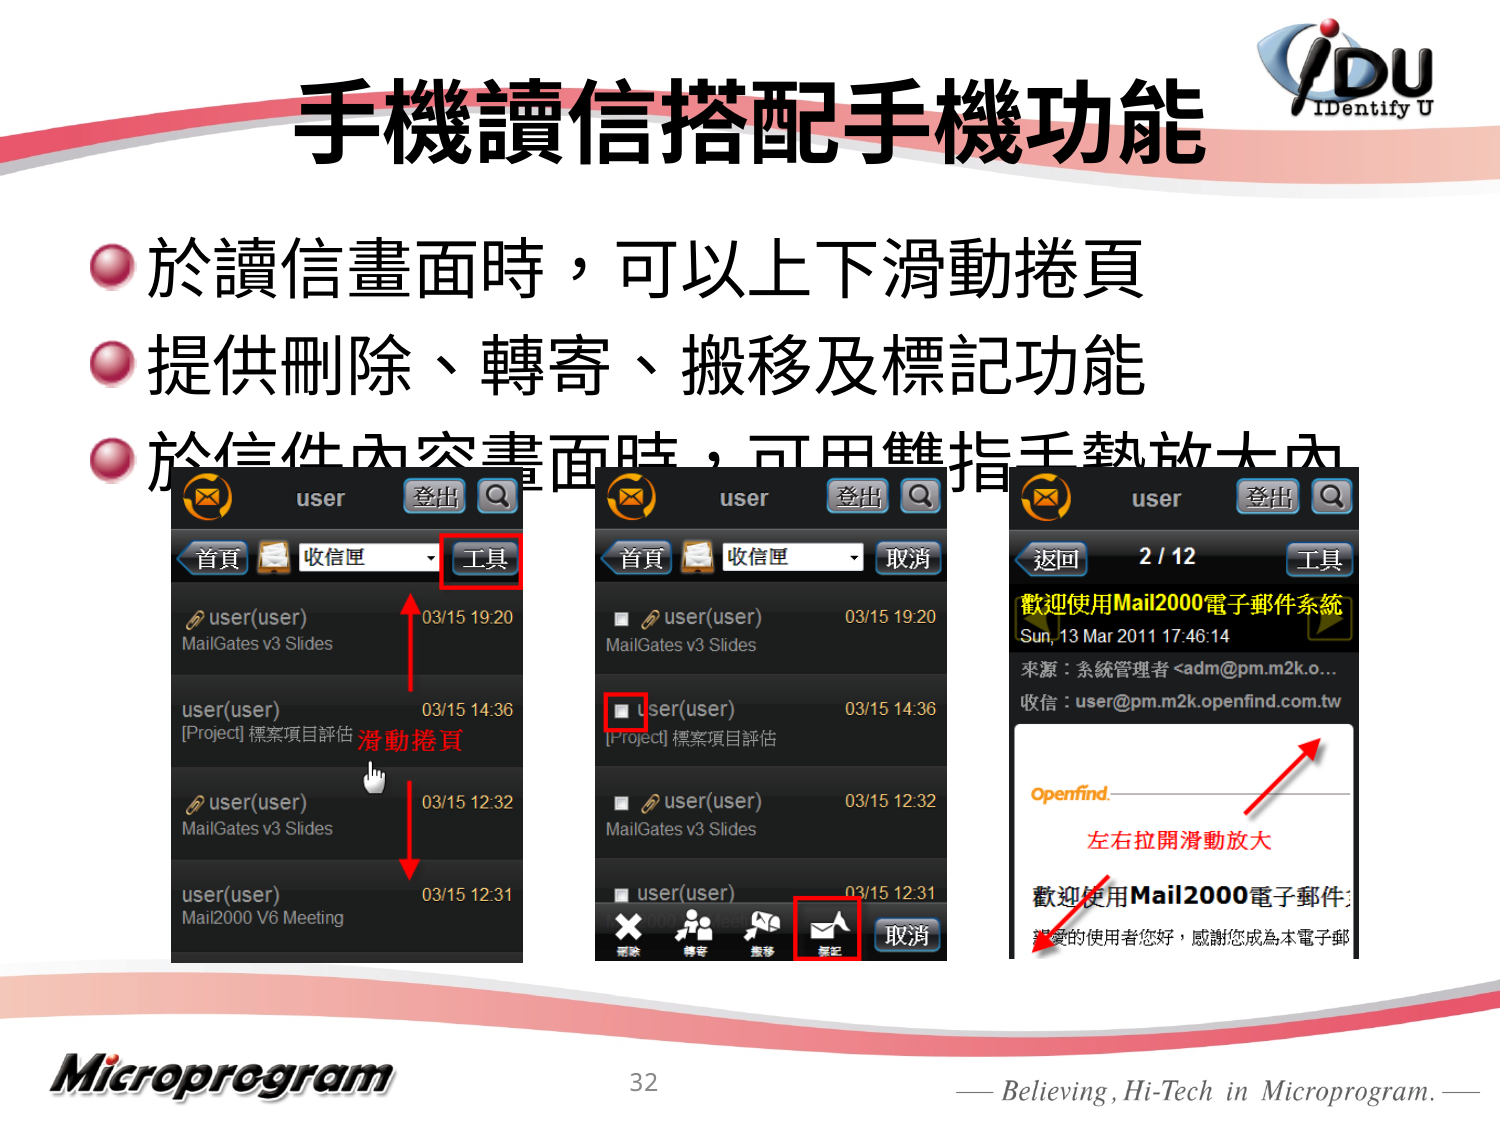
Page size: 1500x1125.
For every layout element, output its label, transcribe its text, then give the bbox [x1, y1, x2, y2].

text_box 手機讀信搭配手機功能 [75, 43, 1425, 196]
text_box 於讀信畫面時，可以上下滑動捲頁 提供刪除、轉寄、搬移及標記功能 於信件內容畫面時，可用雙指手勢放大內容畫面 [75, 220, 1425, 940]
picture [171, 467, 523, 963]
text_box [468, 1053, 819, 1114]
picture [595, 467, 947, 961]
picture [1009, 467, 1359, 959]
